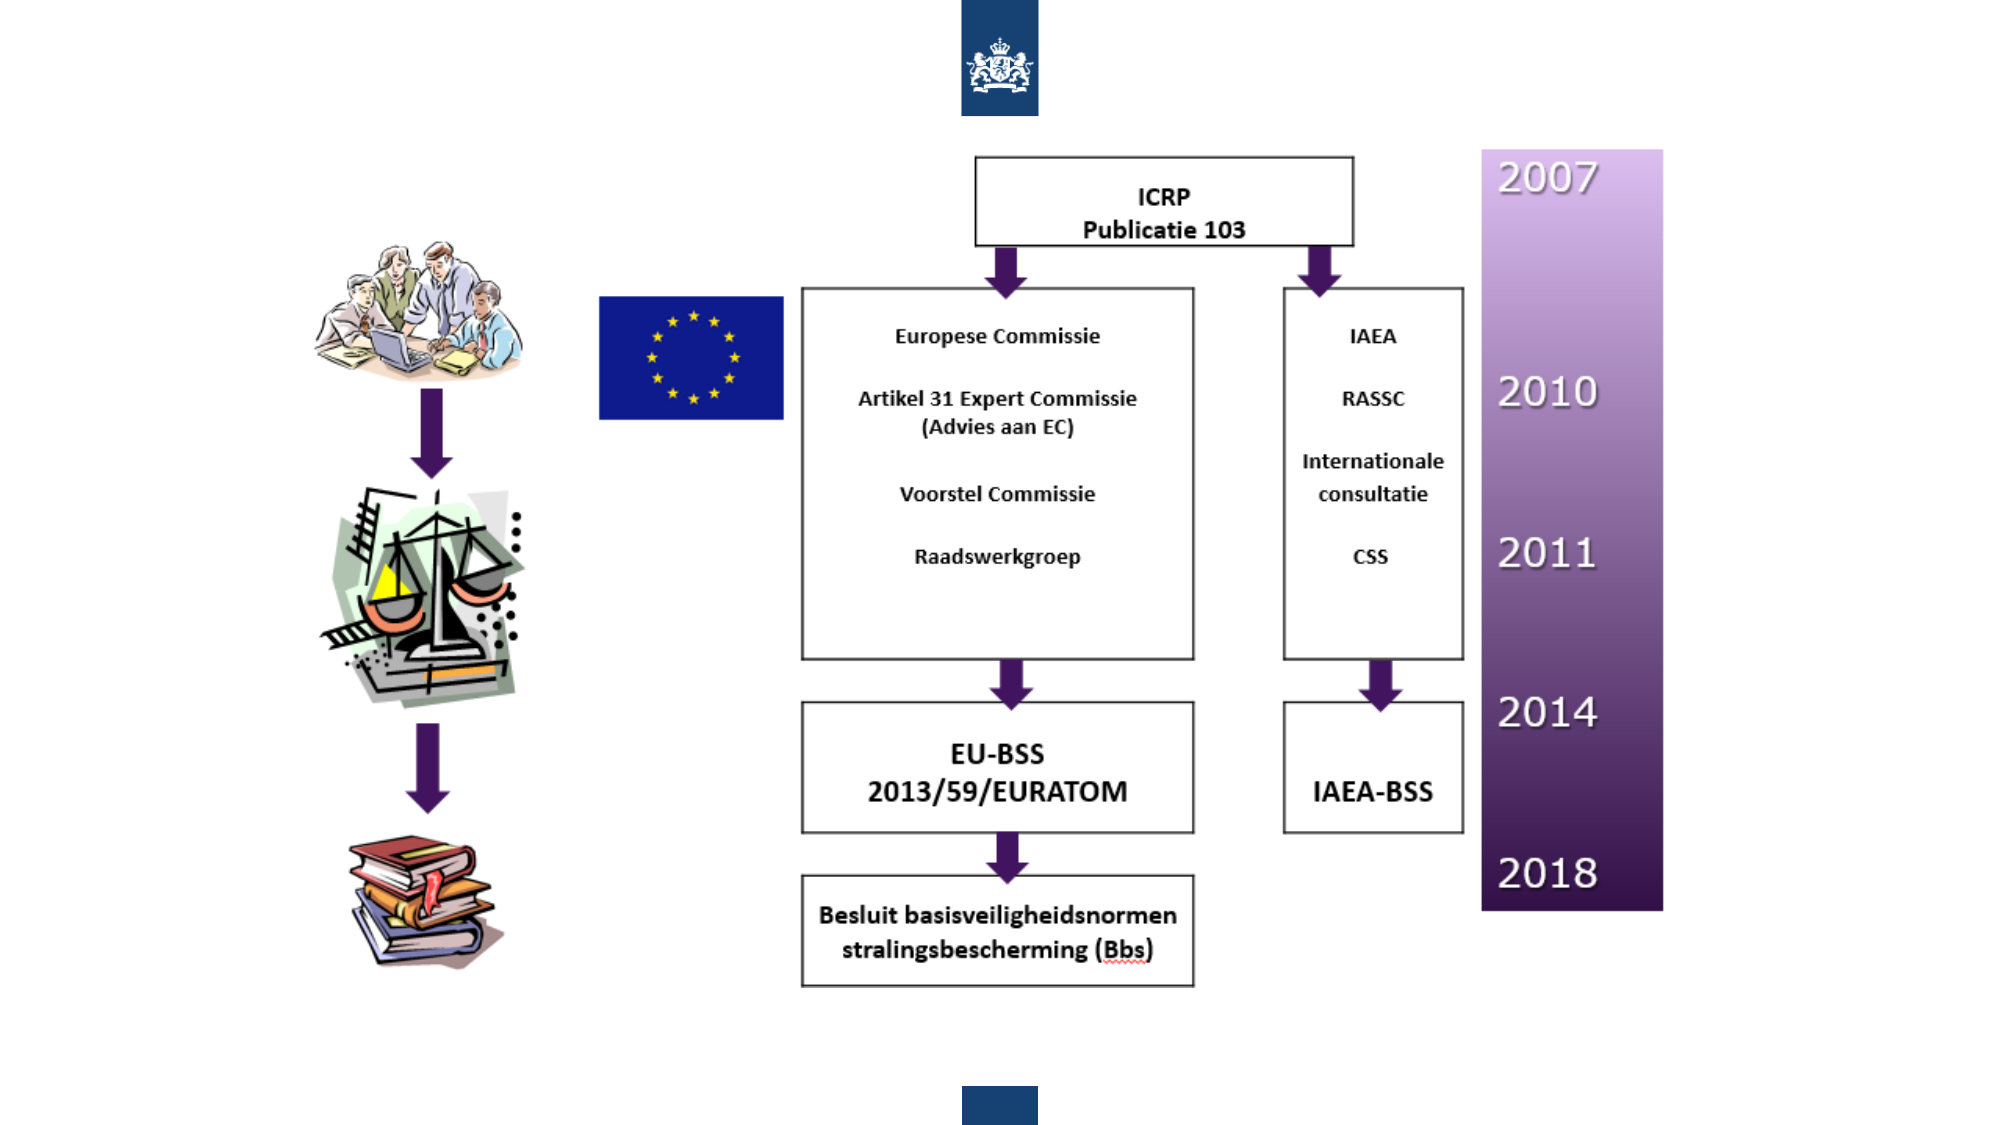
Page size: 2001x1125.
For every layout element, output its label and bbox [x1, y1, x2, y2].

picture [299, 137, 1701, 988]
